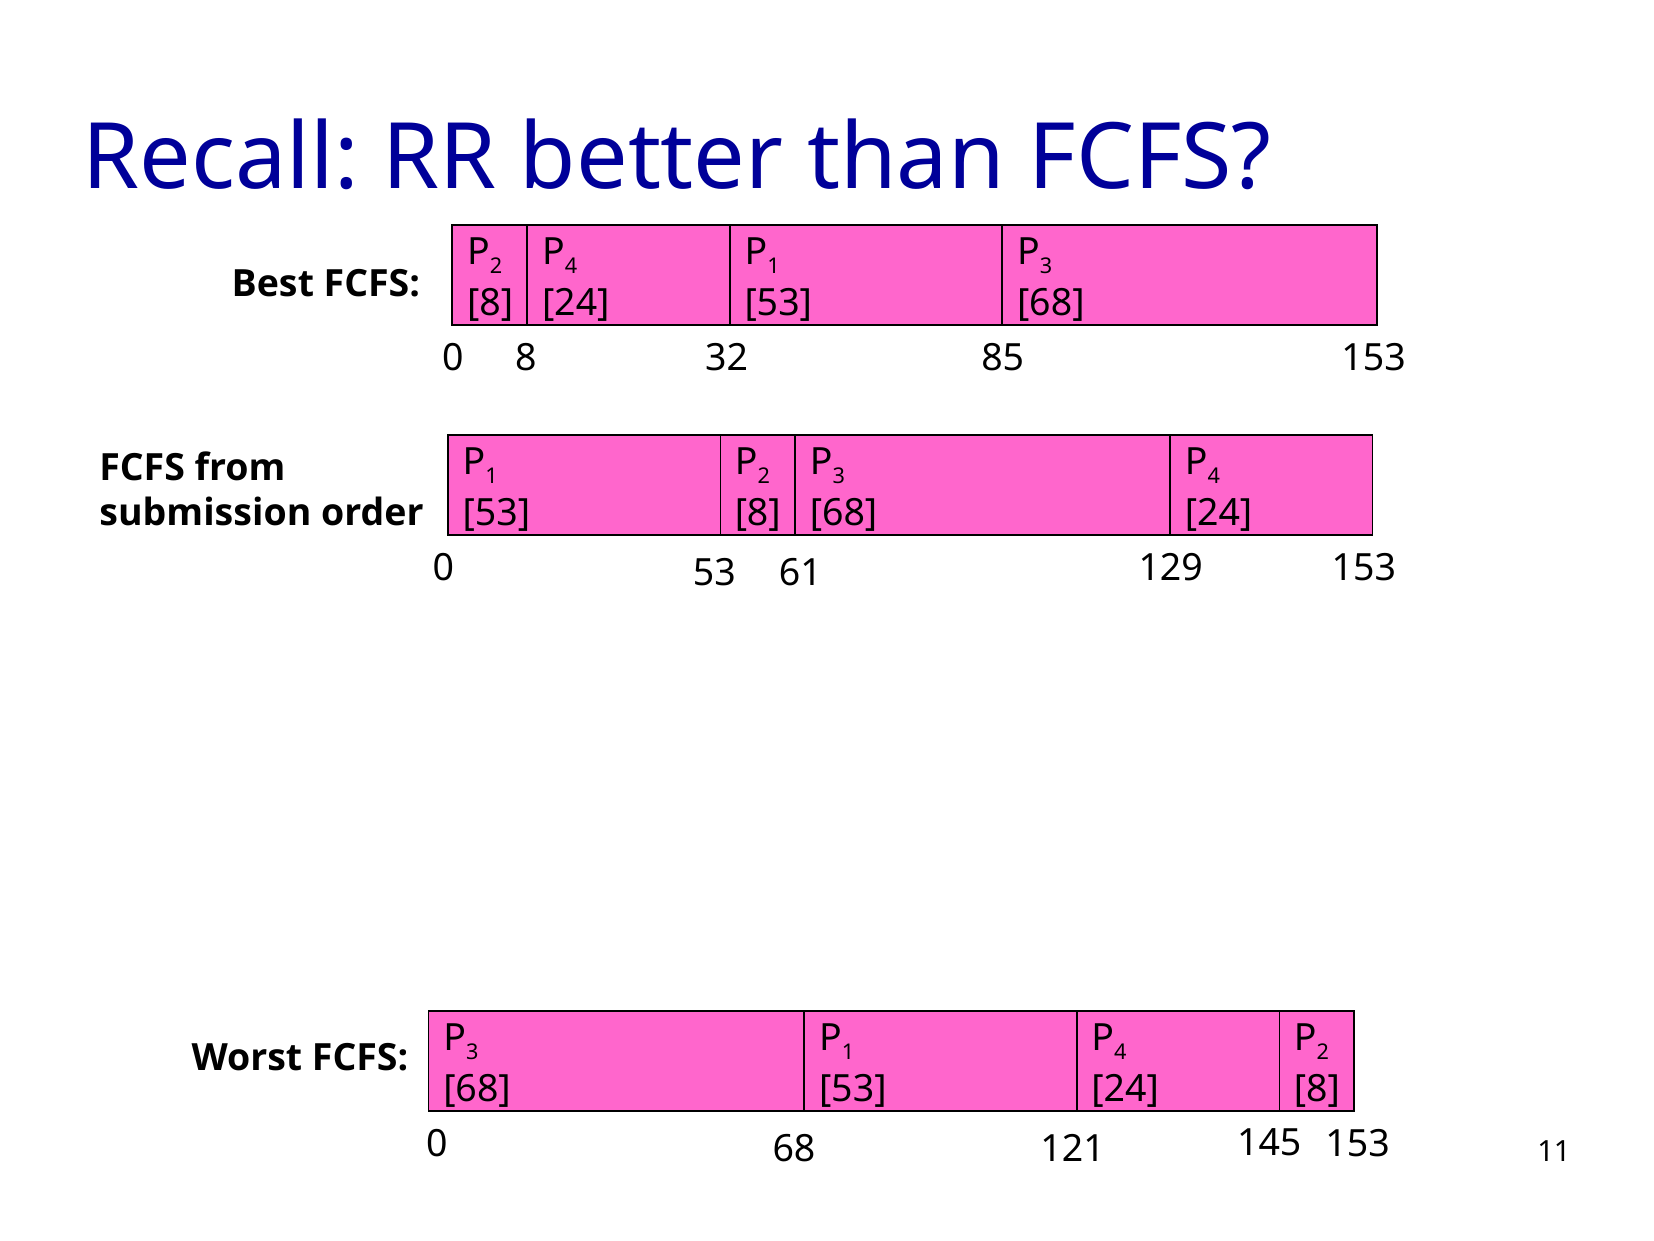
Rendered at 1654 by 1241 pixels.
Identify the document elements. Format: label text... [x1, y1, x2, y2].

text_box 153 [1316, 535, 1411, 596]
text_box P1 [53] [804, 1010, 1077, 1111]
text_box P4 [24] [1170, 435, 1373, 536]
text_box 153 [1326, 325, 1421, 386]
text_box 0 [417, 535, 469, 596]
text_box 121 [1025, 1116, 1120, 1176]
text_box P2 [8] [1280, 1010, 1355, 1111]
text_box P4 [24] [527, 225, 729, 325]
text_box Best FCFS: [216, 252, 436, 312]
text_box 153 [1310, 1111, 1405, 1171]
text_box 68 [757, 1116, 831, 1176]
text_box 8 [500, 325, 552, 386]
text_box P3 [68] [428, 1010, 804, 1111]
text_box P3 [68] [1002, 225, 1378, 325]
text_box P2 [8] [452, 225, 527, 325]
text_box P1 [53] [447, 435, 721, 536]
text_box 61 [764, 540, 837, 601]
text_box P4 [24] [1077, 1010, 1280, 1111]
text_box FCFS from submission order [84, 435, 439, 541]
text_box P2 [8] [721, 435, 794, 536]
text_box 129 [1123, 535, 1218, 596]
text_box P1 [53] [729, 225, 1002, 325]
text_box 85 [966, 325, 1040, 386]
text_box 32 [690, 325, 763, 386]
text_box 0 [411, 1111, 463, 1171]
text_box 53 [678, 540, 751, 601]
text_box 0 [427, 325, 479, 386]
text_box P3 [68] [794, 435, 1170, 536]
title Recall: RR better than FCFS? [82, 49, 1571, 257]
text_box Worst FCFS: [176, 1025, 424, 1086]
text_box 145 [1222, 1110, 1317, 1171]
